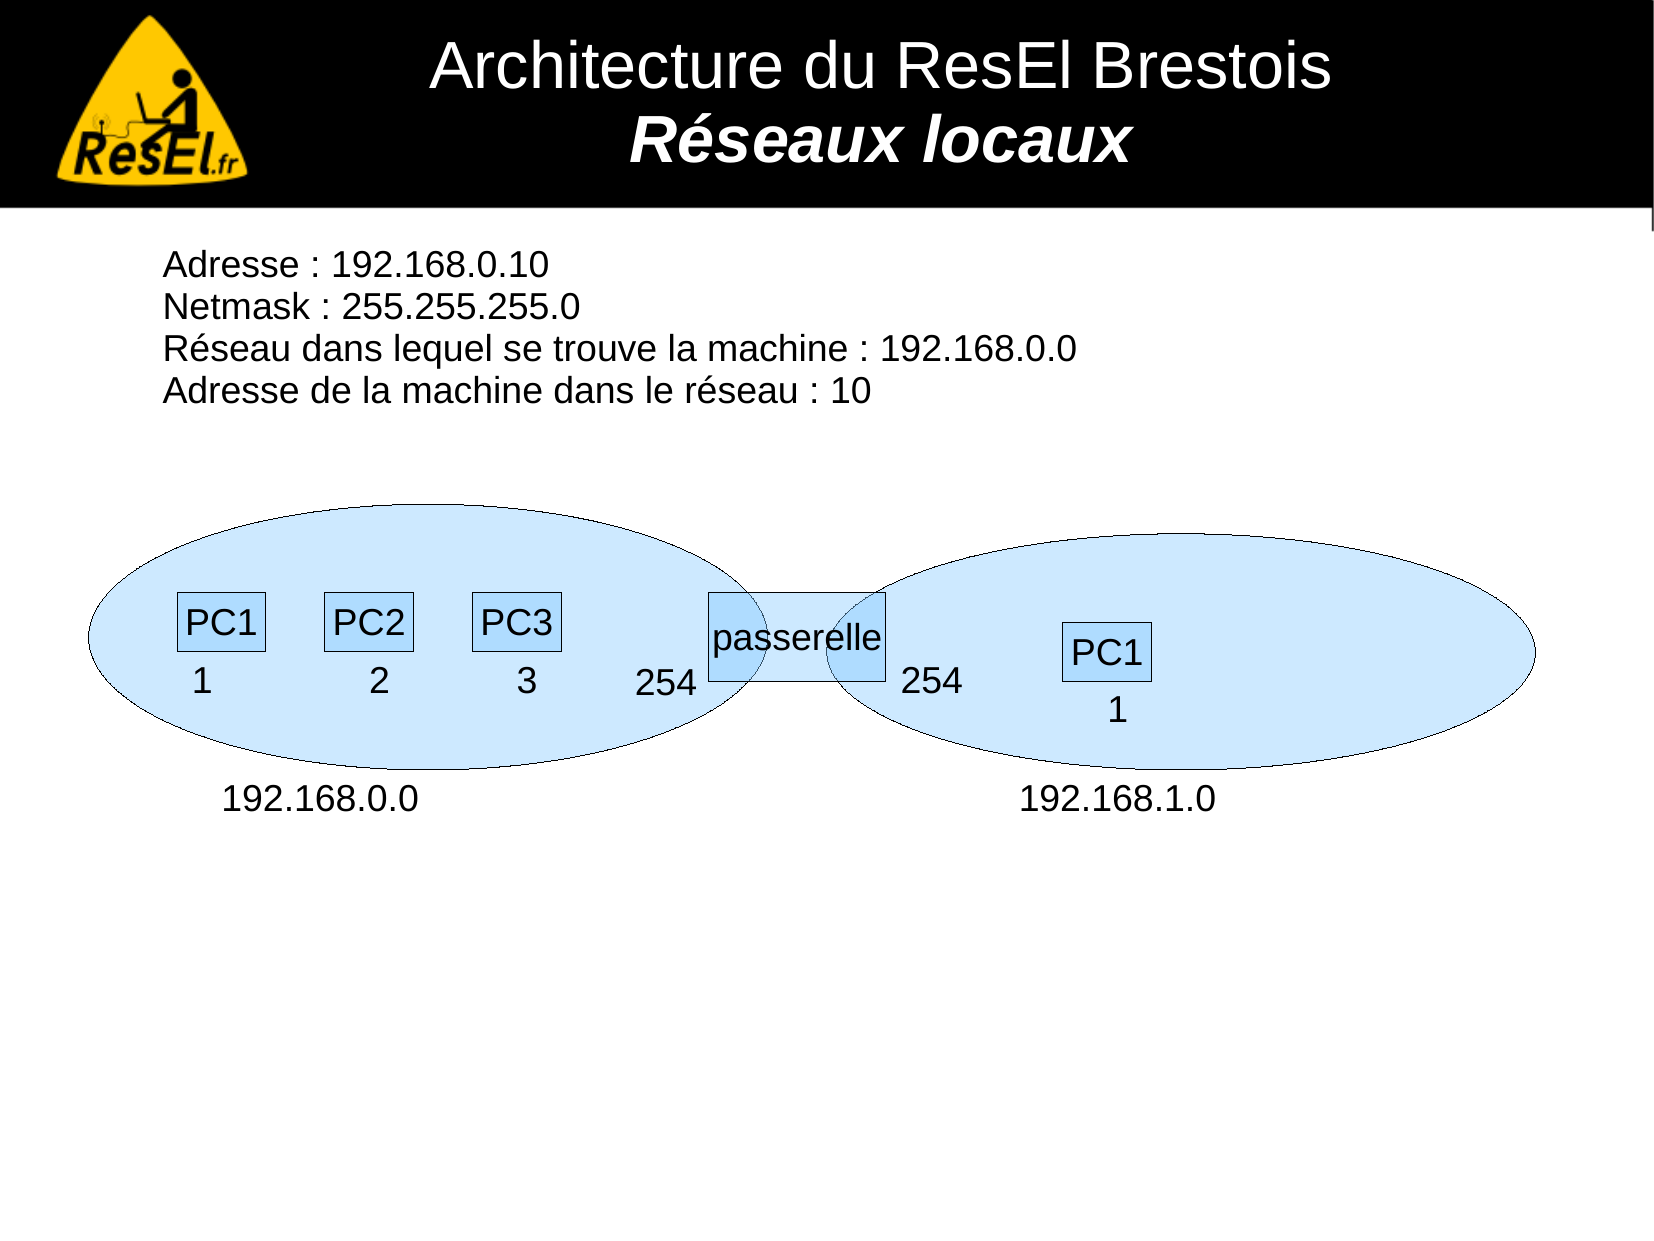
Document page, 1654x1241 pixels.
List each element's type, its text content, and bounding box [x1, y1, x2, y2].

text_box Architecture du ResEl Brestois Réseaux locaux [413, 27, 1350, 178]
picture [0, 0, 1654, 1241]
text_box 2 [354, 651, 405, 751]
text_box [875, 533, 1536, 769]
text_box [712, 682, 748, 711]
text_box 3 [501, 651, 553, 751]
text_box [838, 682, 885, 717]
text_box 192.168.1.0 [1003, 769, 1536, 869]
text_box Adresse : 192.168.0.10 Netmask : 255.255.255.0 Réseau dans lequel se trouve la machine : 192.168.0.0 Adresse de la machine dans le réseau : 10 [147, 236, 1418, 419]
text_box PC2 [324, 592, 414, 652]
text_box [88, 504, 748, 769]
text_box 254 [885, 651, 1004, 751]
text_box 1 [177, 651, 228, 751]
text_box PC1 [177, 592, 266, 652]
text_box 254 [620, 654, 712, 753]
text_box 1 [1092, 681, 1143, 780]
text_box PC3 [472, 592, 562, 652]
text_box PC1 [1062, 622, 1152, 682]
text_box passerelle [708, 592, 886, 682]
text_box 192.168.0.0 [206, 769, 650, 869]
